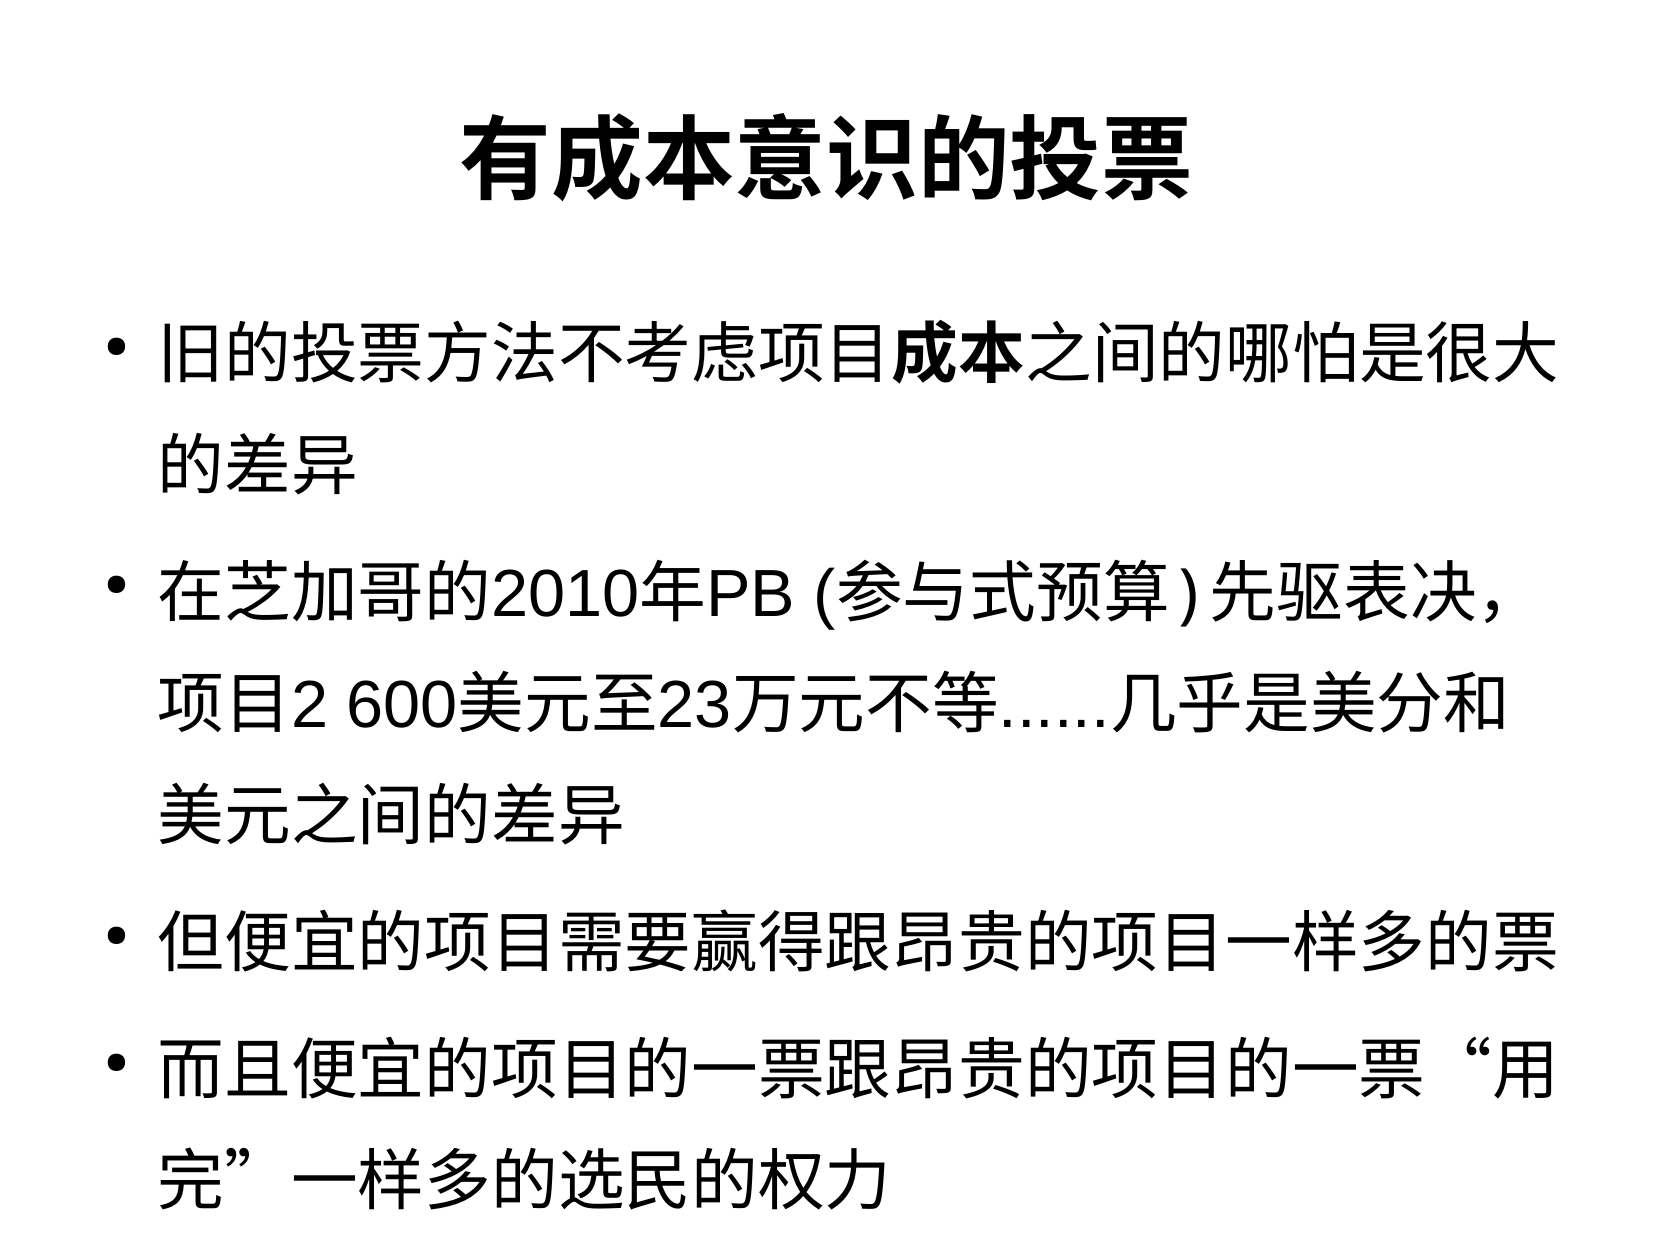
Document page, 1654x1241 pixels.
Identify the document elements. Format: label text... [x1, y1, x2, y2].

title 有成本意识的投票 [82, 49, 1571, 257]
list 旧的投票方法不考虑项目成本之间的哪怕是很大的差异 在芝加哥的2010年PB (参与式预算)先驱表决，项目2 600美元至23万元不等......几乎是美分和美元之间的差异 但便宜的项目需要赢得跟昂贵的项目一样多的票 而且便宜的项目的一票跟昂贵的项目的一票“用完”一样多的选民的权力 [86, 300, 1576, 1119]
